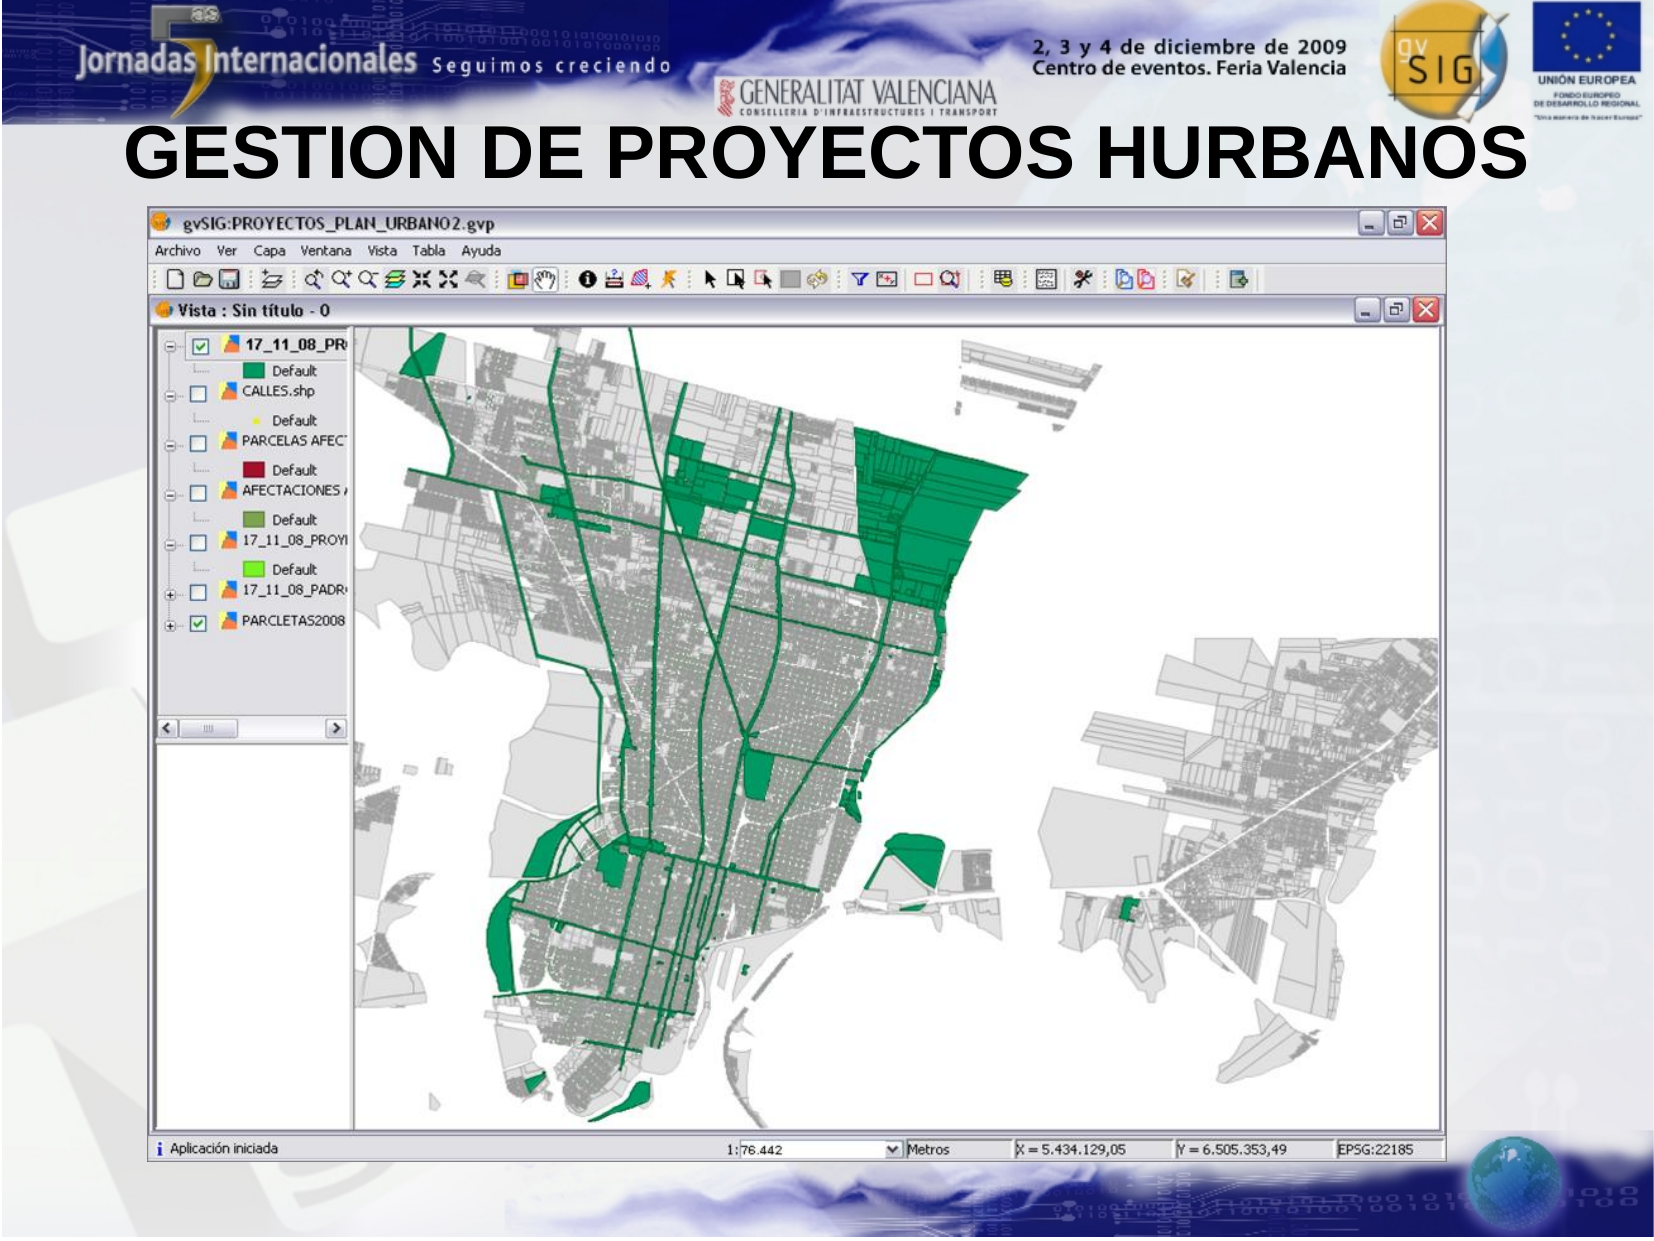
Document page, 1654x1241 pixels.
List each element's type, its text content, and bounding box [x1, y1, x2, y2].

picture [2, 0, 1654, 1237]
title GESTION DE PROYECTOS HURBANOS [82, 56, 1571, 250]
